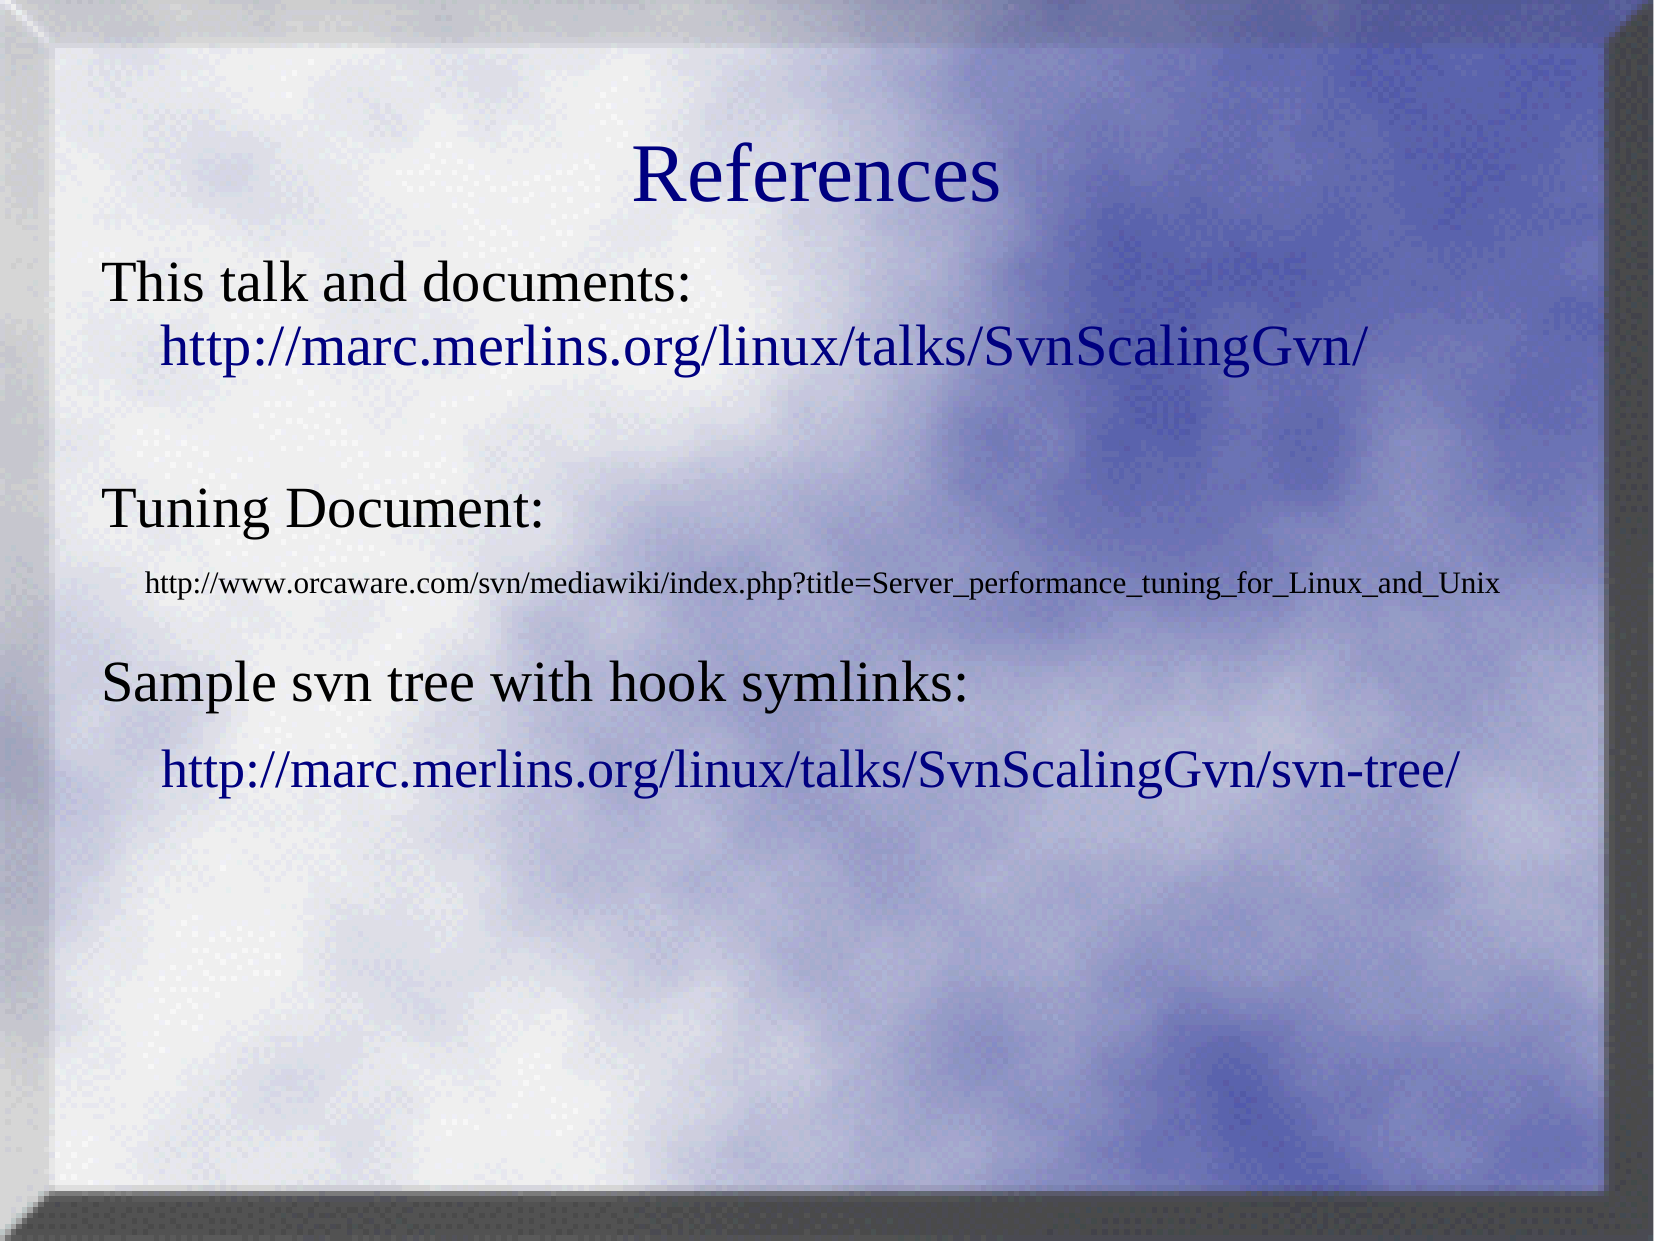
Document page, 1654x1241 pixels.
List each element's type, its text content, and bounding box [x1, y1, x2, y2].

list This talk and documents: http://marc.merlins.org/linux/talks/SvnScalingGvn/ Tuning Document: http://www.orcaware.com/svn/mediawiki/index.php?title=Server_performance_tuning_for_Linux_and_Unix Sample svn tree with hook symlinks: http://marc.merlins.org/linux/talks/SvnScalingGvn/svn-tree/ [101, 248, 1514, 1029]
picture [0, 0, 1654, 1241]
title References [198, 119, 1437, 227]
